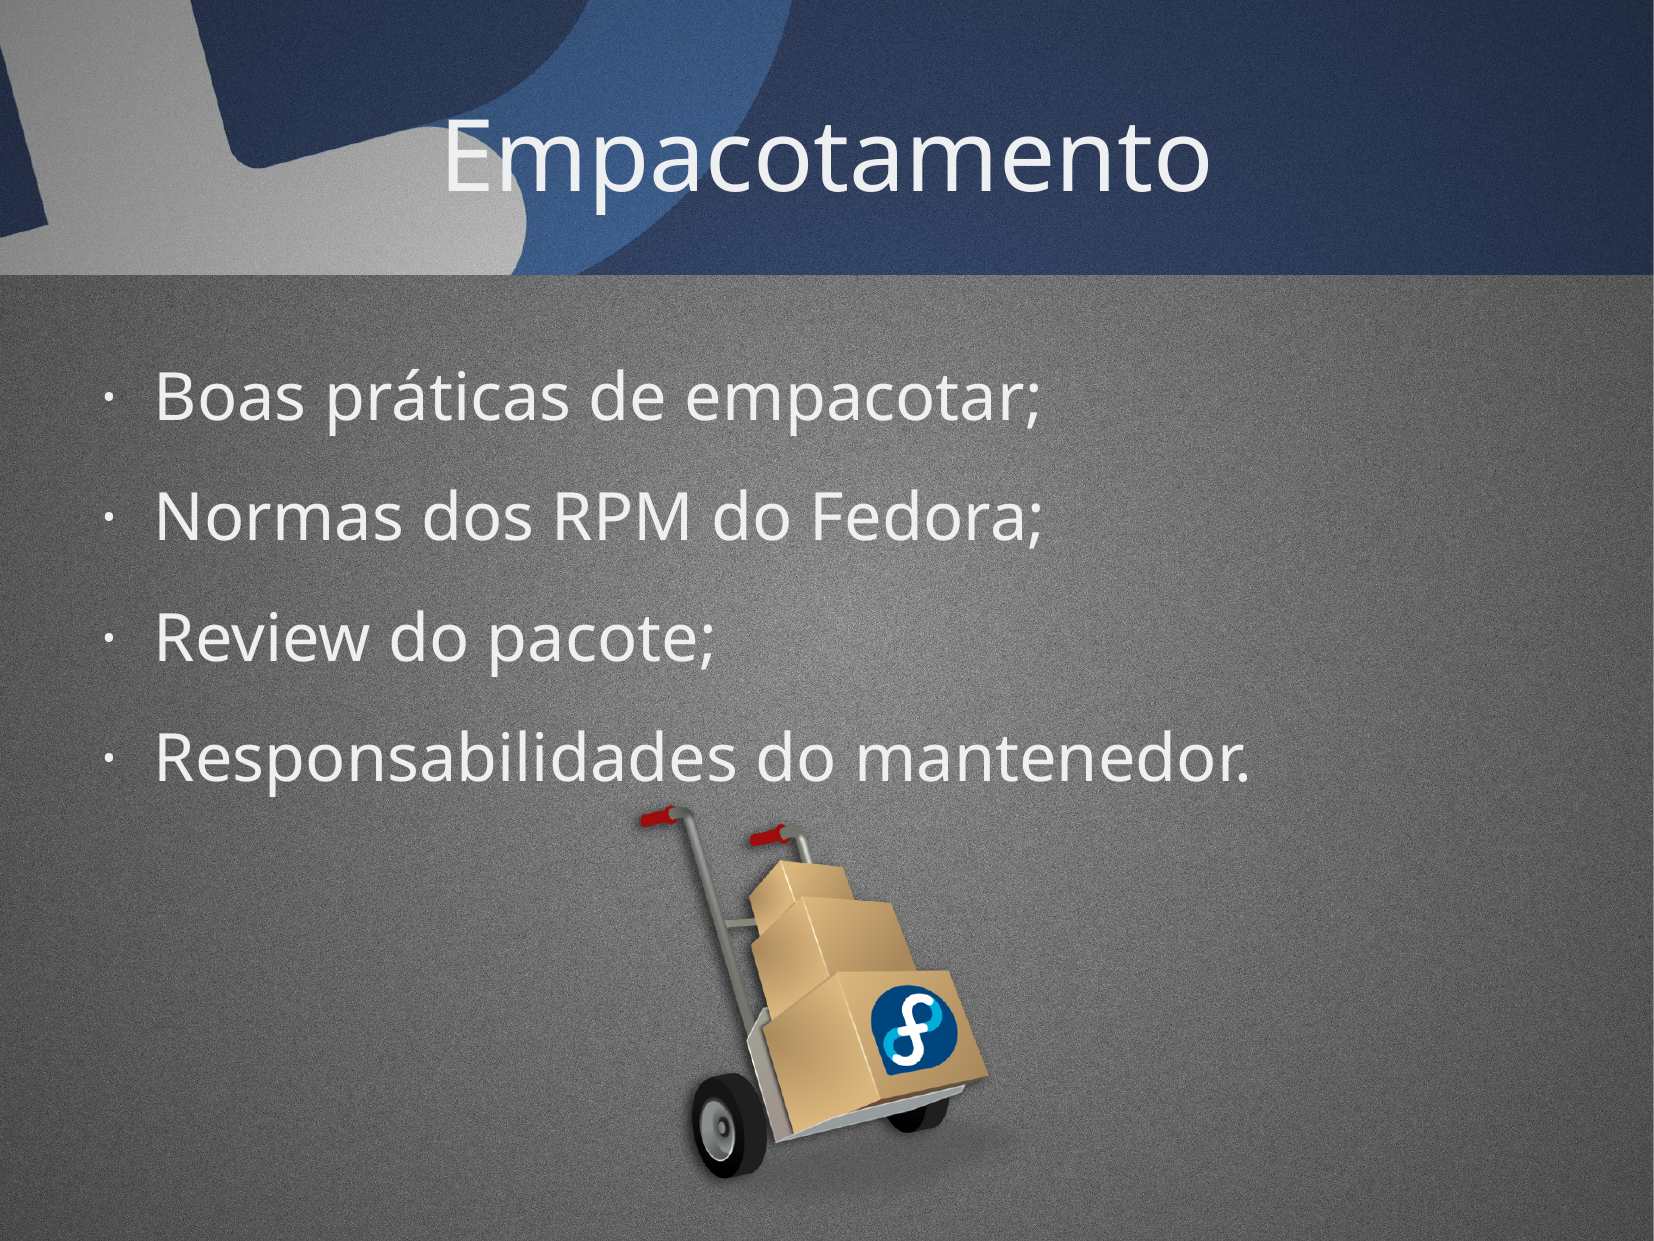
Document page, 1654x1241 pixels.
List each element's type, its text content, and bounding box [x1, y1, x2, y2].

list Boas práticas de empacotar; Normas dos RPM do Fedora; Review do pacote; Responsabilidades do mantenedor. [82, 349, 1571, 1069]
picture [0, 0, 1654, 1241]
title Empacotamento [82, 49, 1571, 257]
